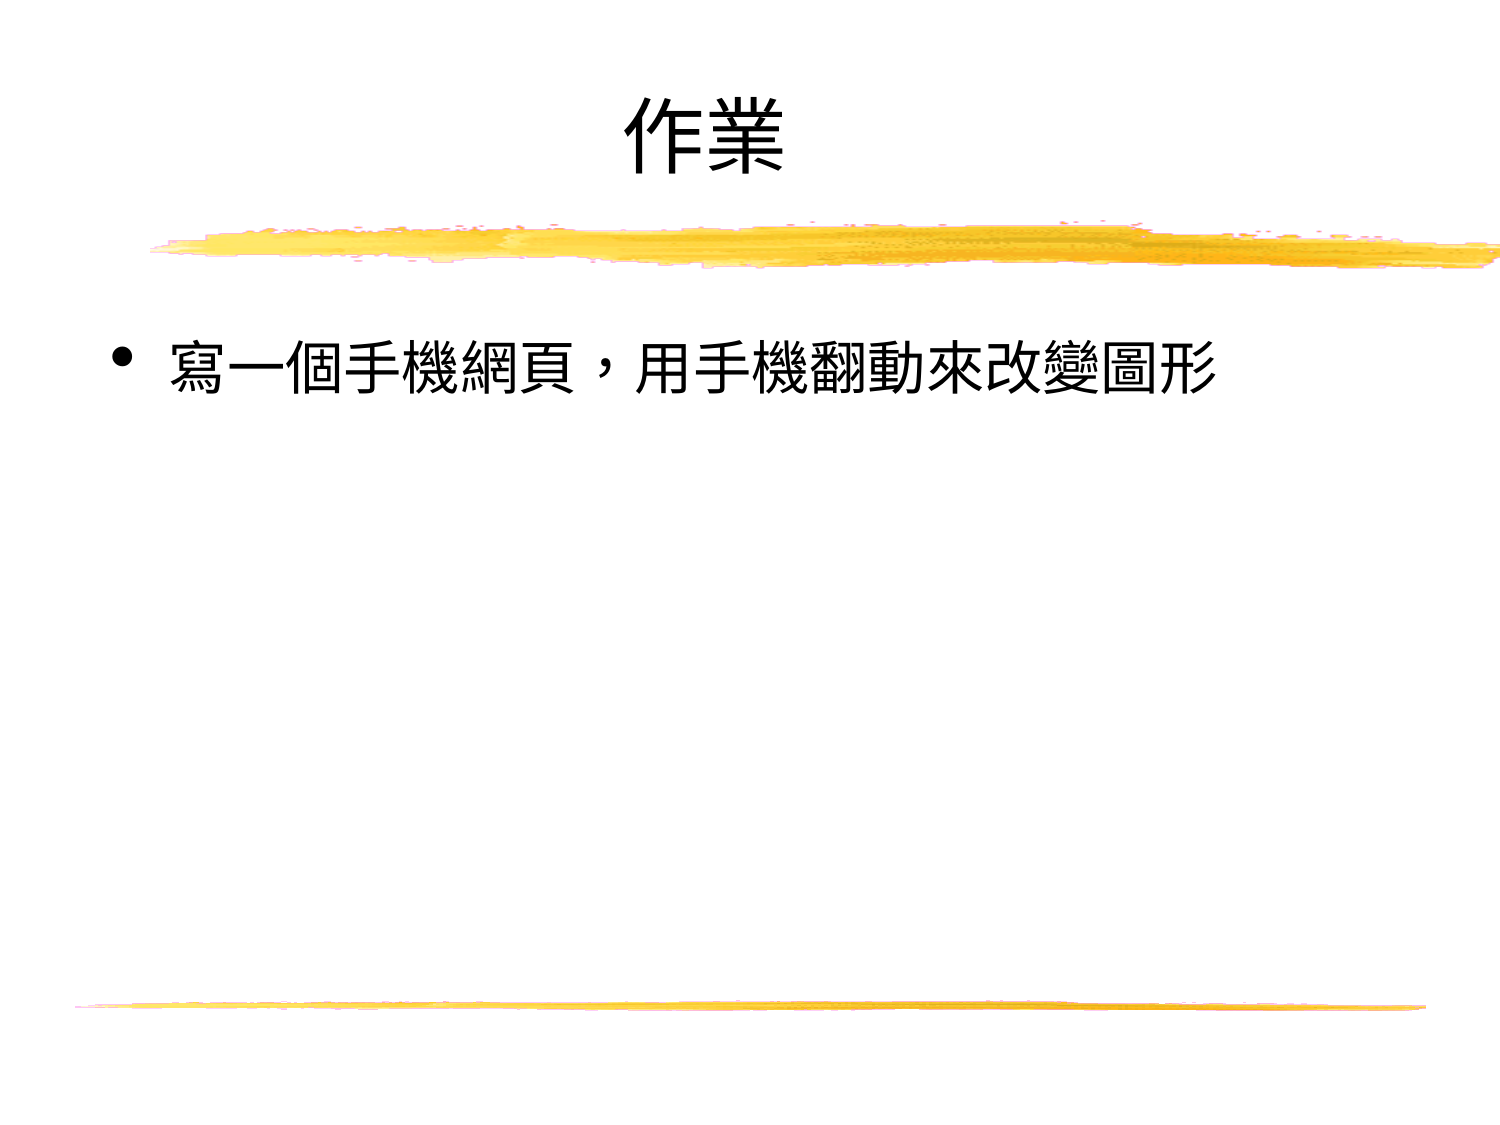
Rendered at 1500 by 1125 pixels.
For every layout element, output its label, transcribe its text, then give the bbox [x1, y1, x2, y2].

title 作業 [66, 37, 1342, 225]
picture [75, 999, 1426, 1013]
list 寫一個手機網頁，用手機翻動來改變圖形 [112, 321, 1388, 975]
picture [150, 215, 1500, 279]
